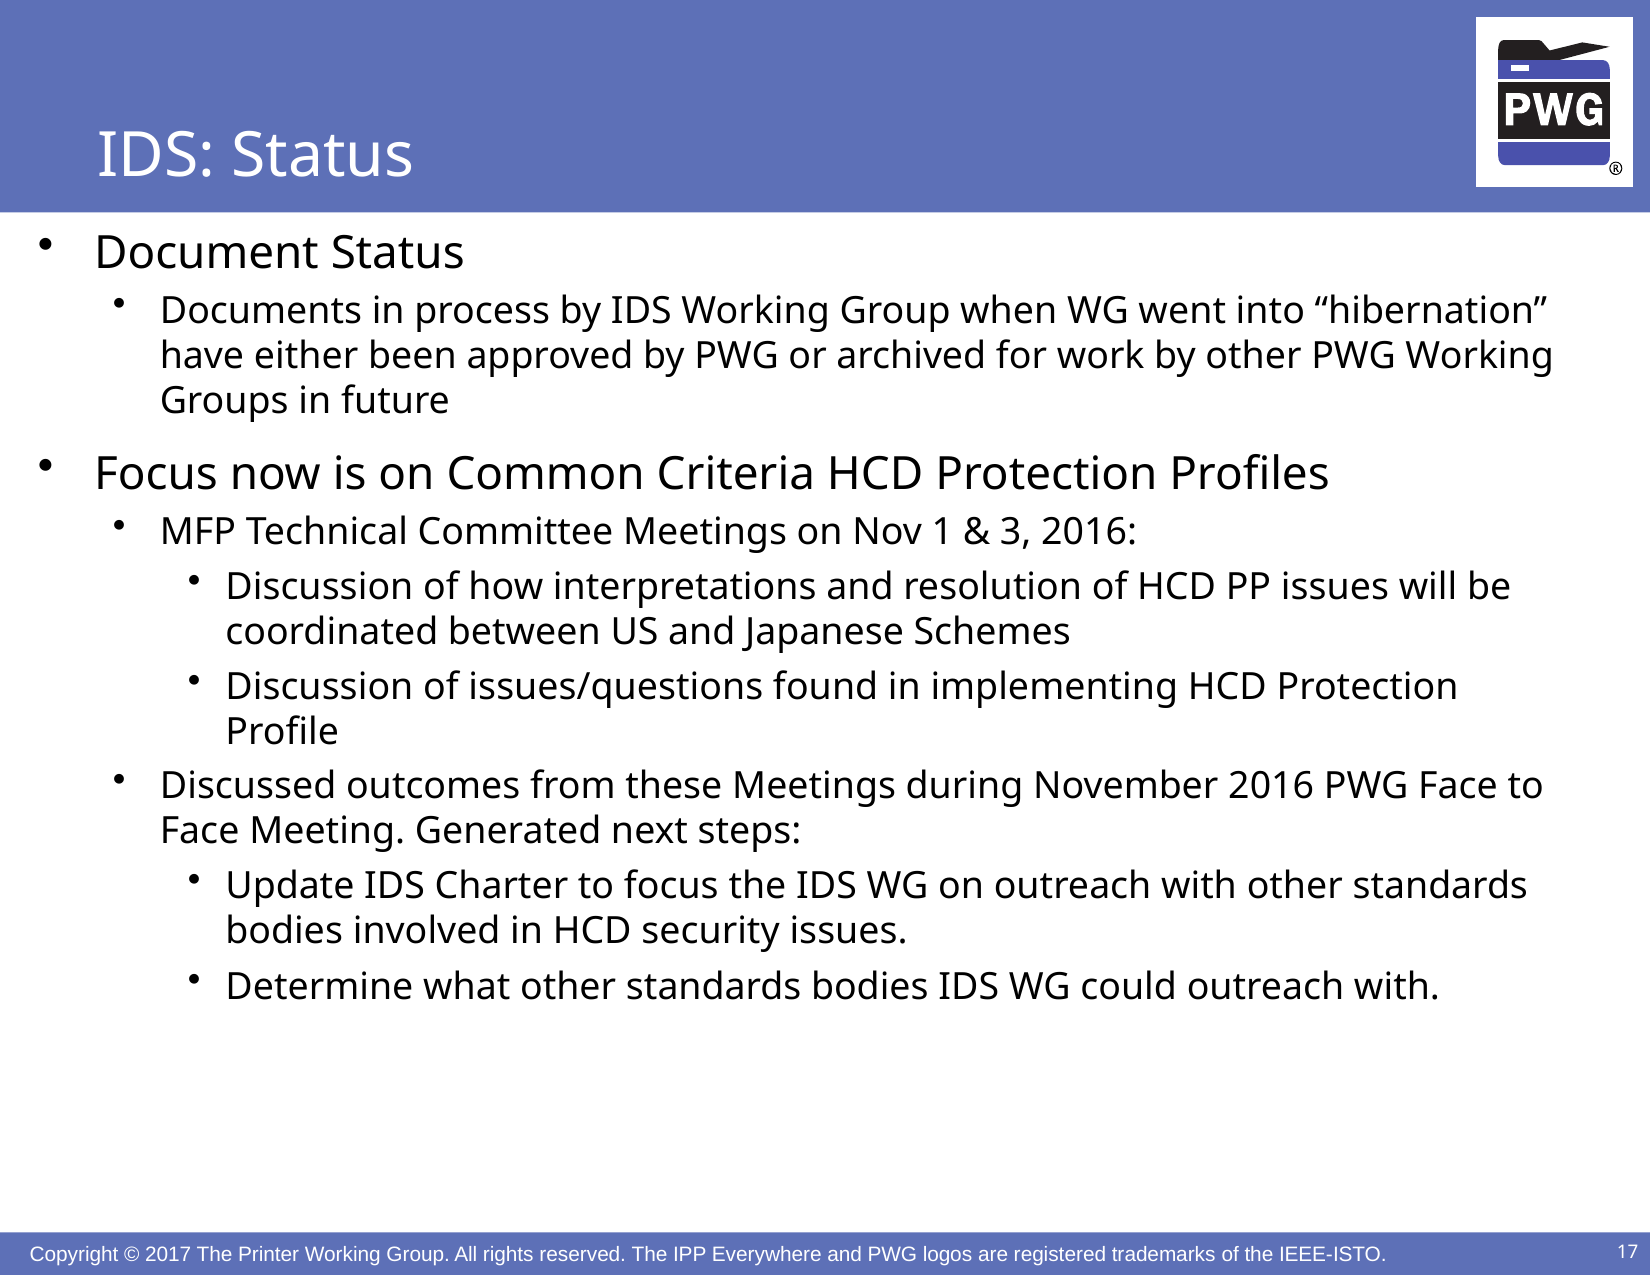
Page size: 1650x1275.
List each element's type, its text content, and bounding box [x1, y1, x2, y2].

list Document Status Documents in process by IDS Working Group when WG went into “hibernation” have either been approved by PWG or archived for work by other PWG Working Groups in future Focus now is on Common Criteria HCD Protection Profiles MFP Technical Committee Meetings on Nov 1 & 3, 2016: Discussion of how interpretations and resolution of HCD PP issues will be coordinated between US and Japanese Schemes Discussion of issues/questions found in implementing HCD Protection Profile Discussed outcomes from these Meetings during November 2016 PWG Face to Face Meeting. Generated next steps: Update IDS Charter to focus the IDS WG on outreach with other standards bodies involved in HCD security issues. Determine what other standards bodies IDS WG could outreach with. [22, 213, 1591, 1218]
title IDS: Status [82, 8, 1449, 198]
